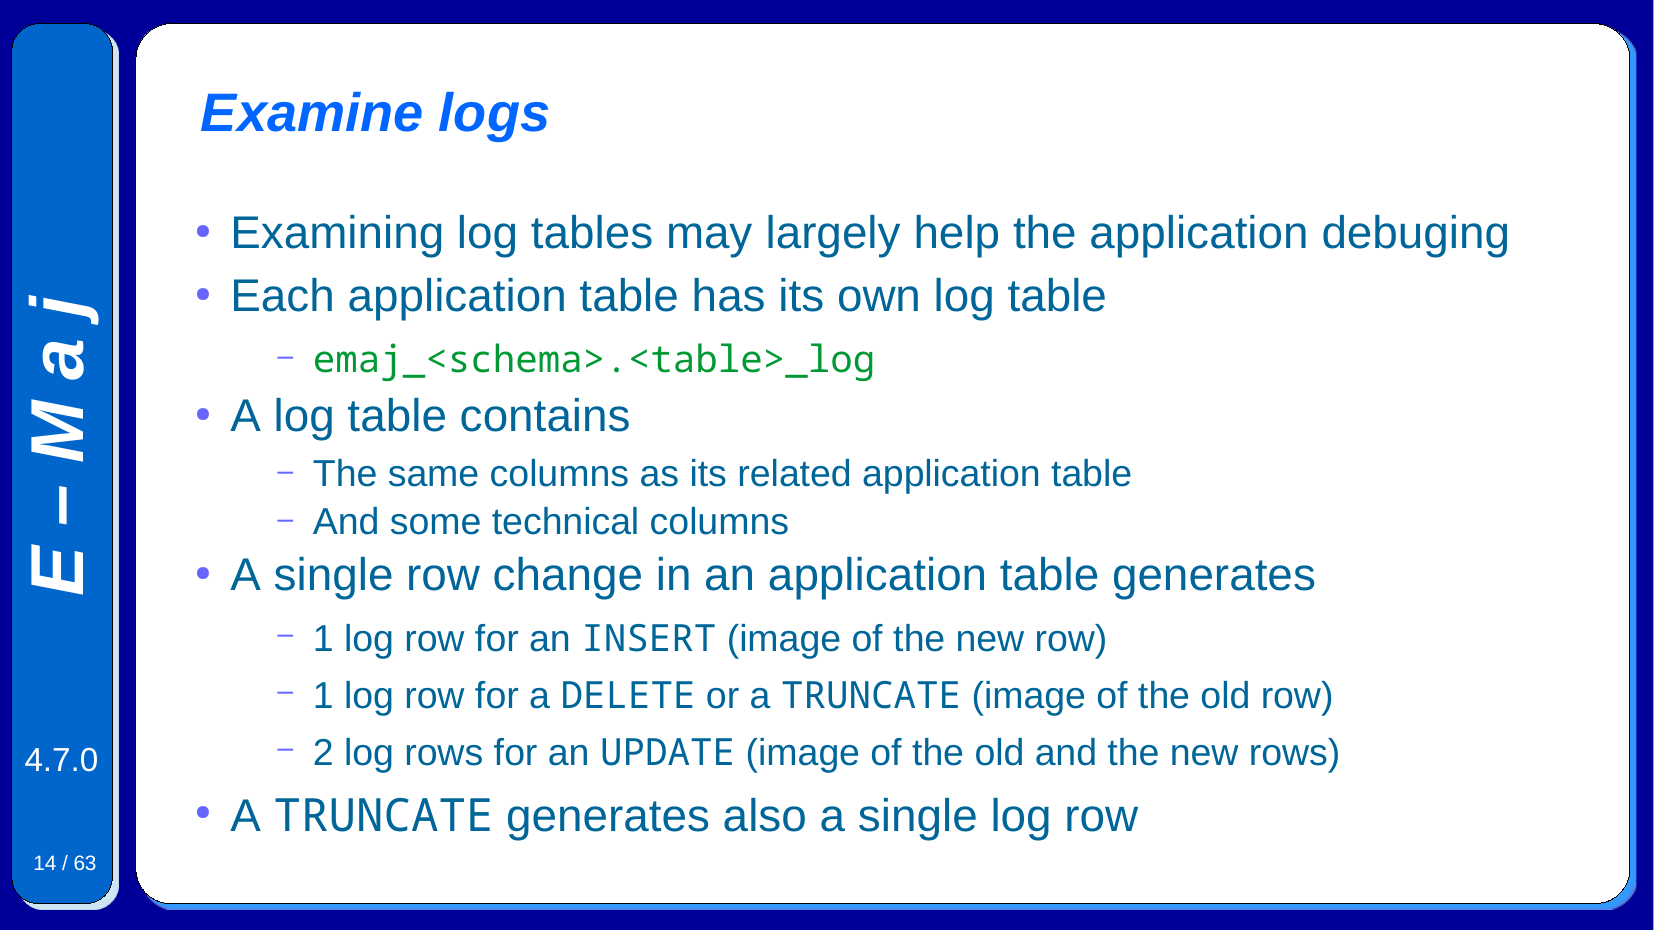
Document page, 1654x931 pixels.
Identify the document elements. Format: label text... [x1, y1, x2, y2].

title Examine logs [200, 34, 1575, 191]
list Examining log tables may largely help the application debuging Each application table has its own log table emaj_<schema>.<table>_log A log table contains The same columns as its related application table And some technical columns A single row change in an application table generates 1 log row for an INSERT (image of the new row) 1 log row for a DELETE or a TRUNCATE (image of the old row) 2 log rows for an UPDATE (image of the old and the new rows) A TRUNCATE generates also a single log row [177, 206, 1587, 867]
